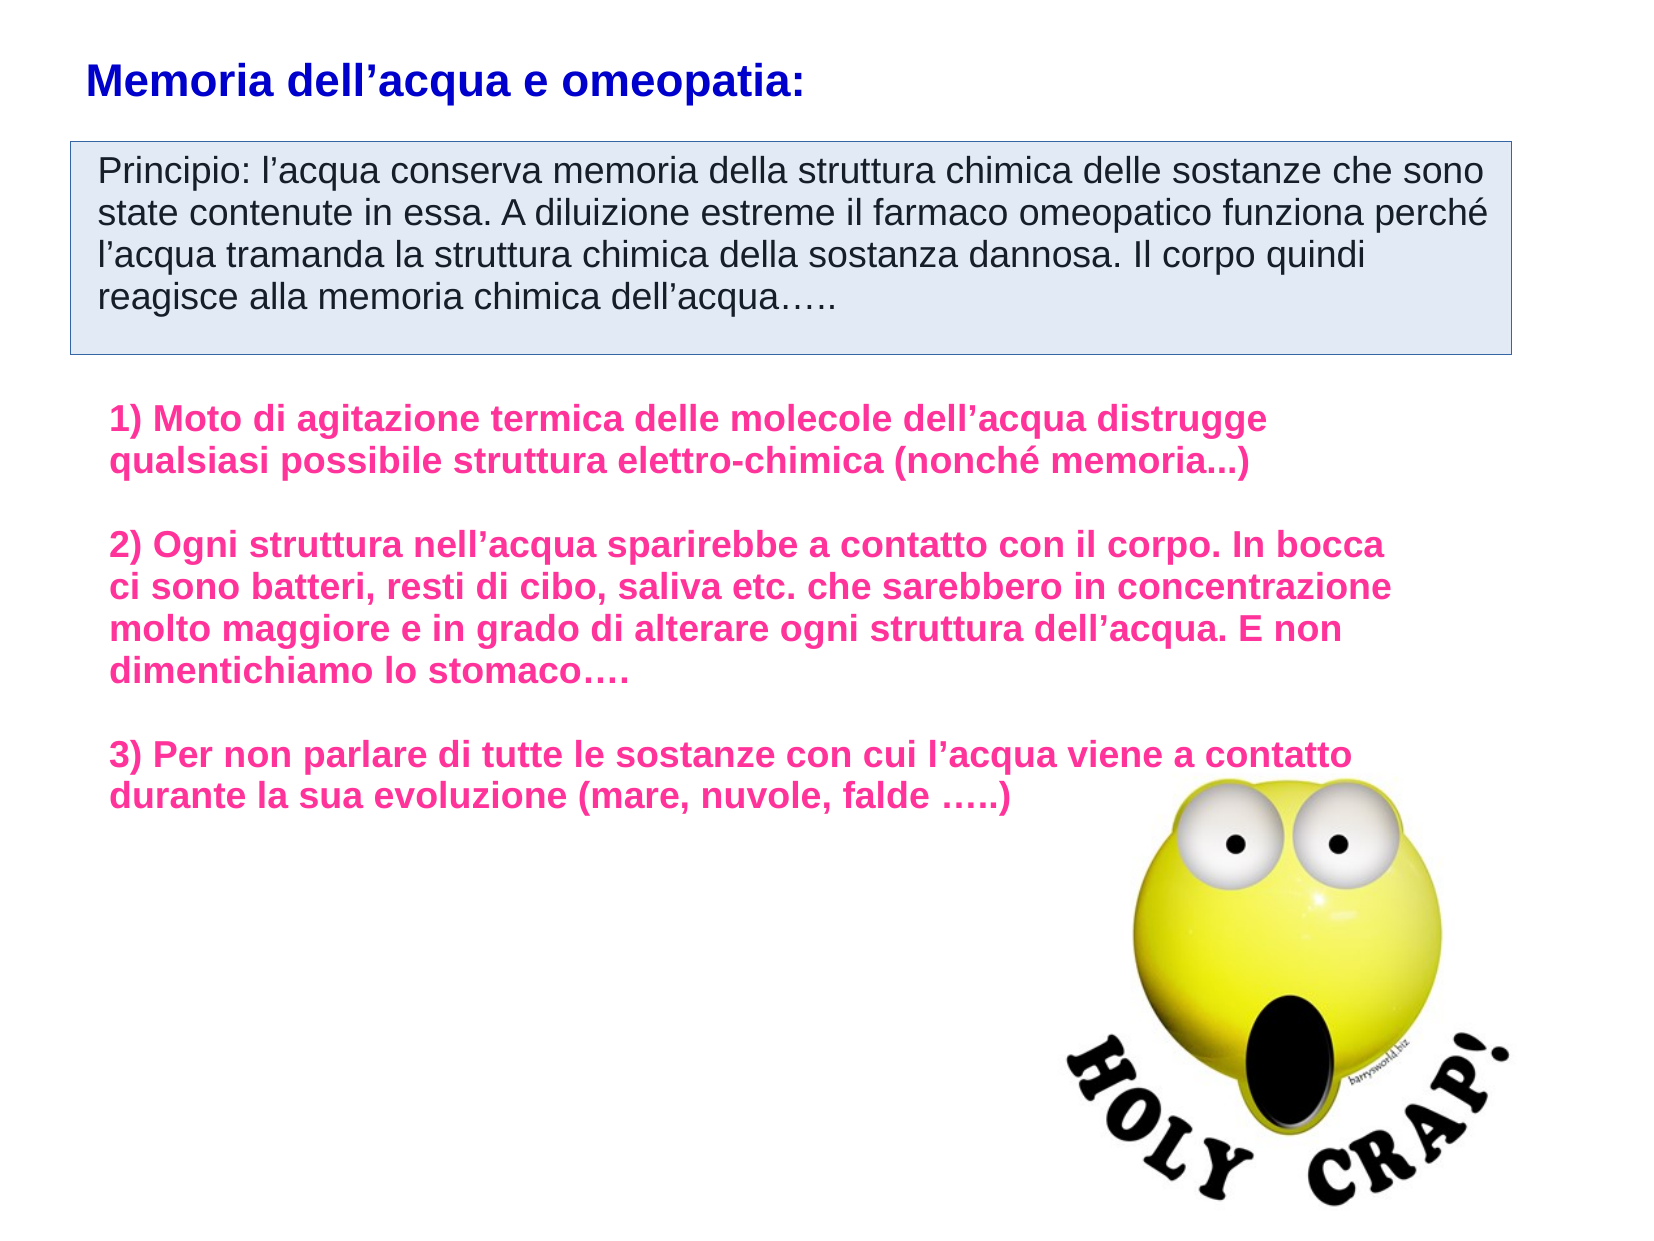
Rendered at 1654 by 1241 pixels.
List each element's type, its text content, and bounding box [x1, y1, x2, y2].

text_box [47, 35, 1512, 355]
picture [1027, 732, 1548, 1241]
text_box Memoria dell’acqua e omeopatia: [70, 47, 1430, 114]
text_box 1) Moto di agitazione termica delle molecole dell’acqua distrugge qualsiasi possibile struttura elettro-chimica (nonché memoria...) 2) Ogni struttura nell’acqua sparirebbe a contatto con il corpo. In bocca ci sono batteri, resti di cibo, saliva etc. che sarebbero in concentrazione molto maggiore e in grado di alterare ogni struttura dell’acqua. E non dimentichiamo lo stomaco…. 3) Per non parlare di tutte le sostanze con cui l’acqua viene a contatto durante la sua evoluzione (mare, nuvole, falde …..) [94, 389, 1430, 867]
